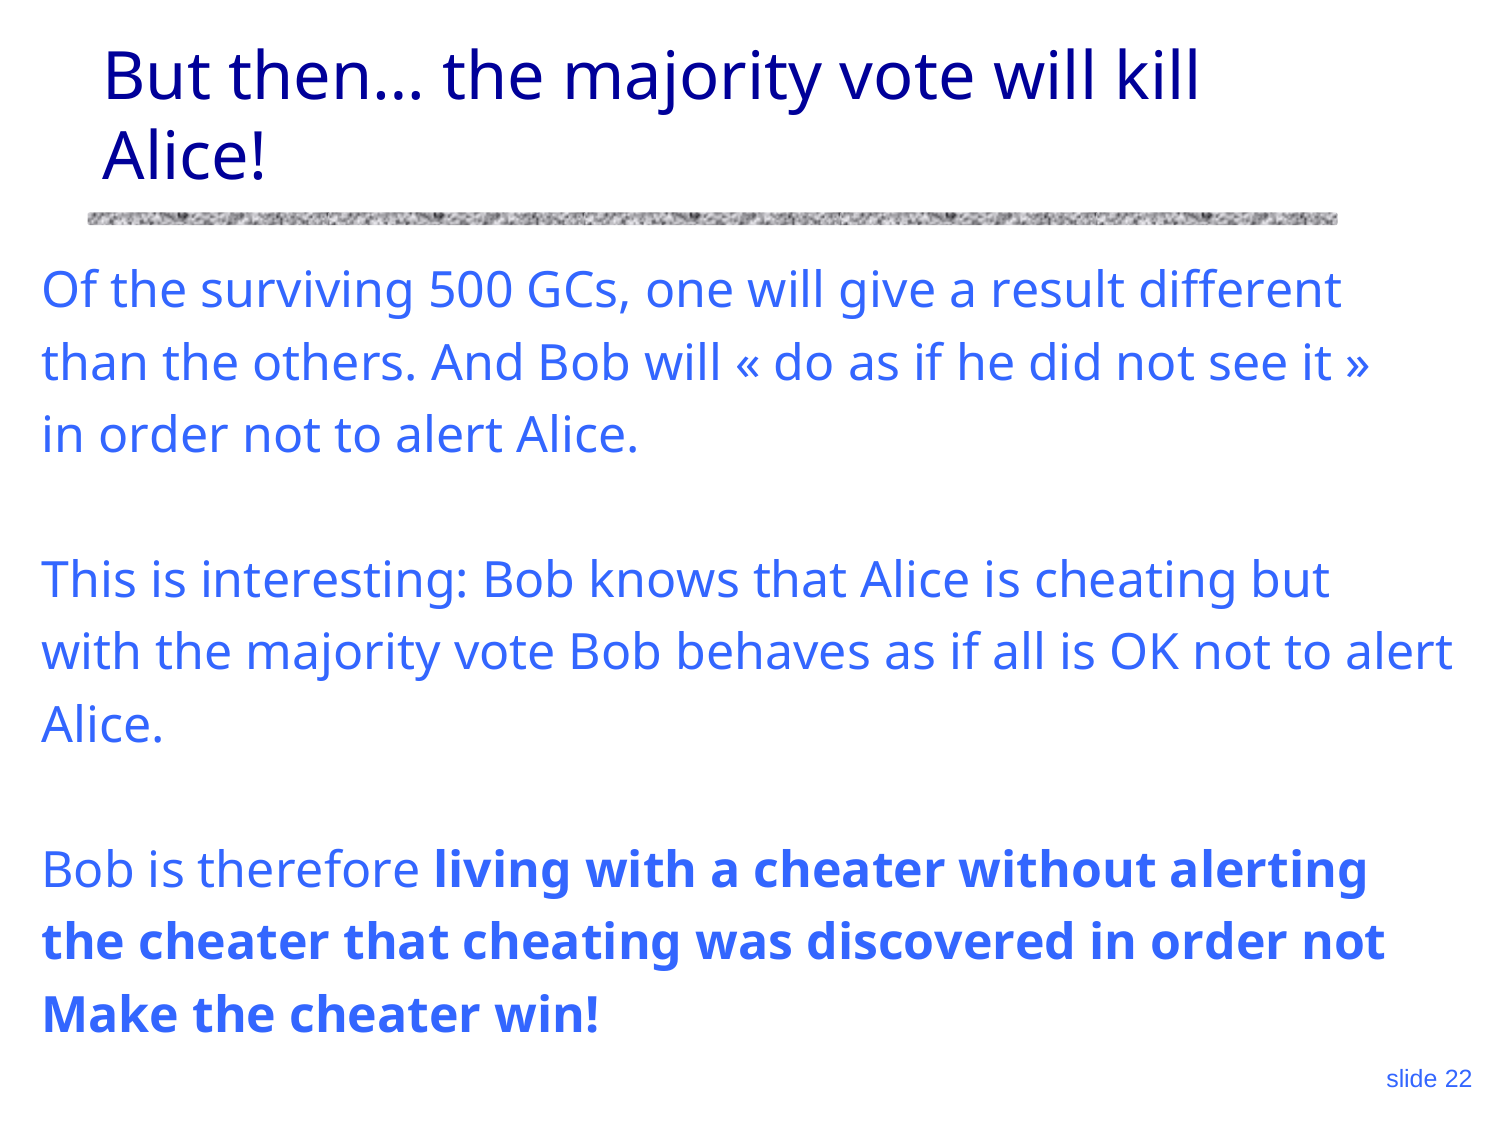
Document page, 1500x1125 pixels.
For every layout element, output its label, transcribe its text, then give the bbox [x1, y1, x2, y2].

text_box slide <number> [1174, 1025, 1488, 1101]
picture [87, 212, 1338, 226]
text_box Of the surviving 500 GCs, one will give a result different than the others. And Bob will « do as if he did not see it » in order not to alert Alice. This is interesting: Bob knows that Alice is cheating but with the majority vote Bob behaves as if all is OK not to alert Alice. Bob is therefore living with a cheater without alerting the cheater that cheating was discovered in order not Make the cheater win! [26, 249, 1470, 1051]
title But then… the majority vote will kill Alice! [87, 25, 1363, 201]
